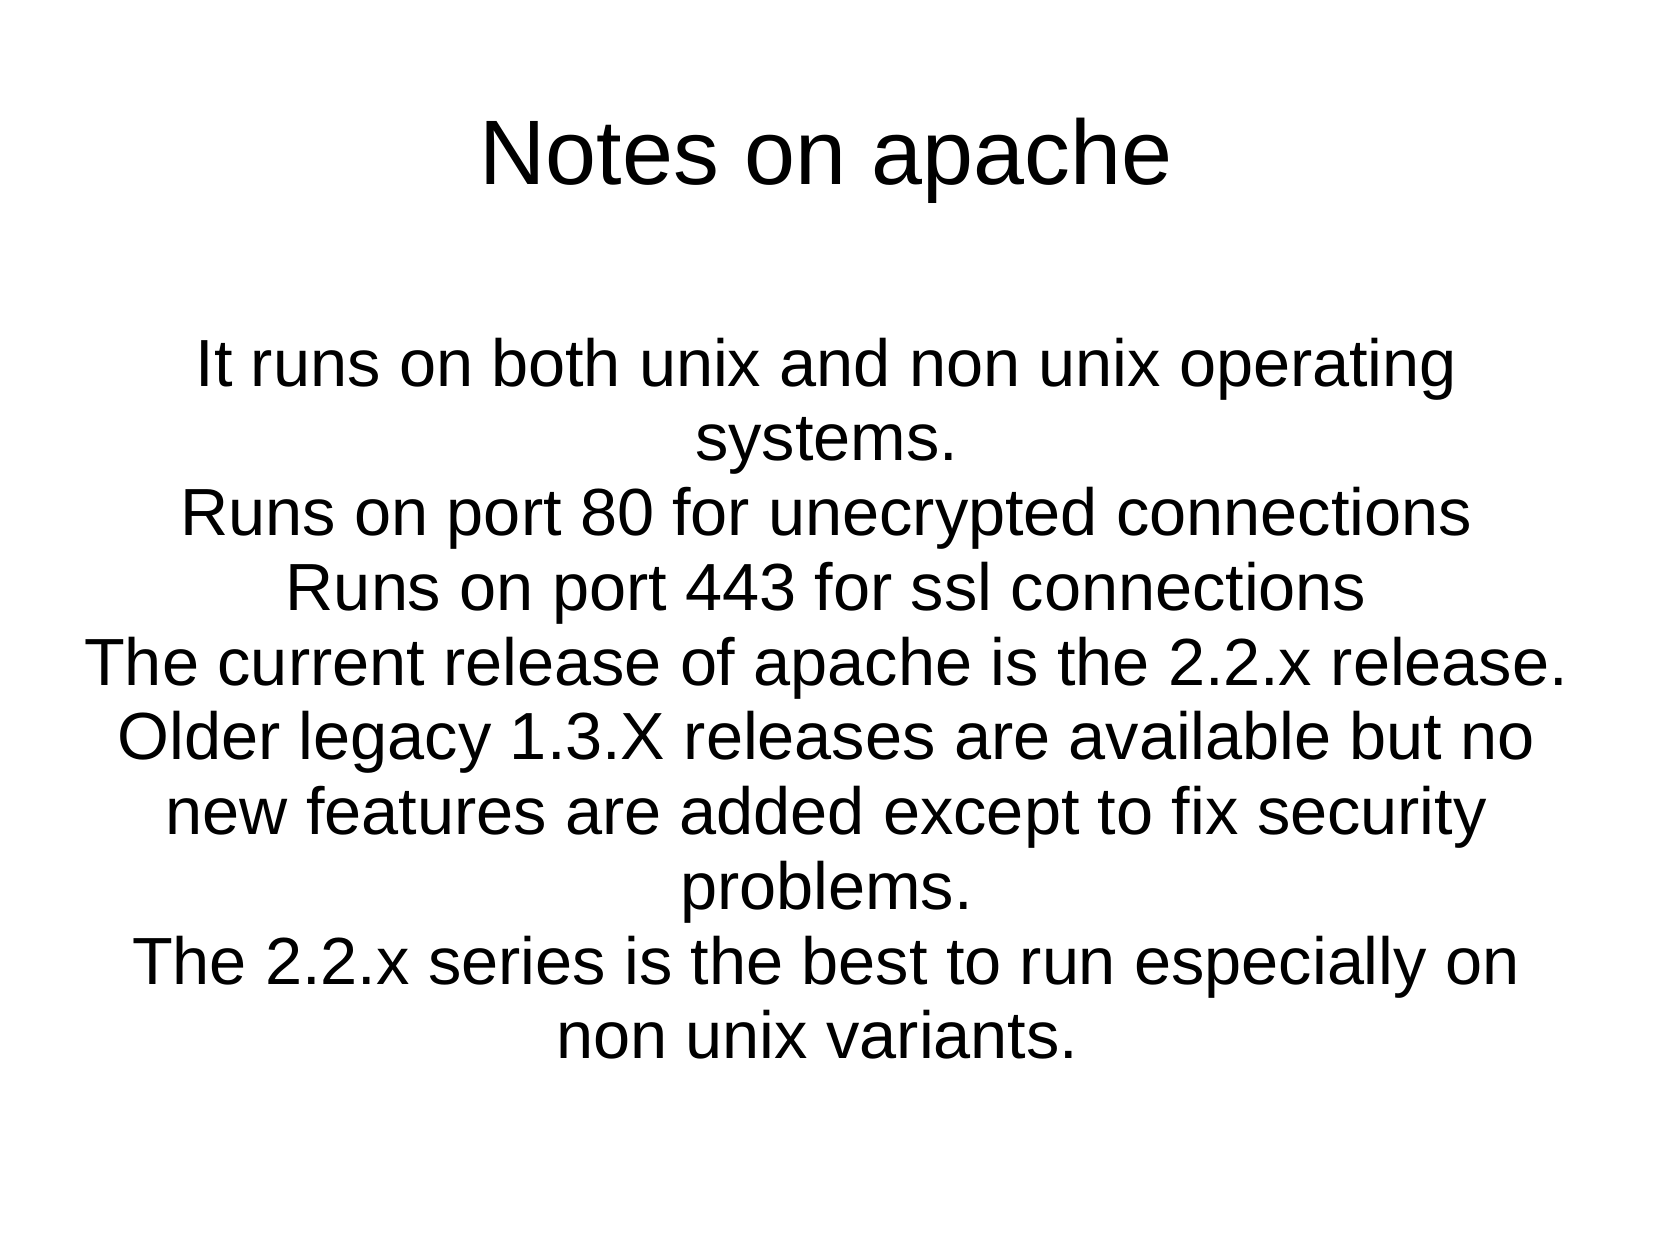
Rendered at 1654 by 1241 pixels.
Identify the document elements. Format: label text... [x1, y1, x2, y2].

subtitle It runs on both unix and non unix operating systems. Runs on port 80 for unecrypted connections Runs on port 443 for ssl connections The current release of apache is the 2.2.x release. Older legacy 1.3.X releases are available but no new features are added except to fix security problems. The 2.2.x series is the best to run especially on non unix variants. [82, 290, 1571, 1109]
title Notes on apache [82, 49, 1571, 257]
